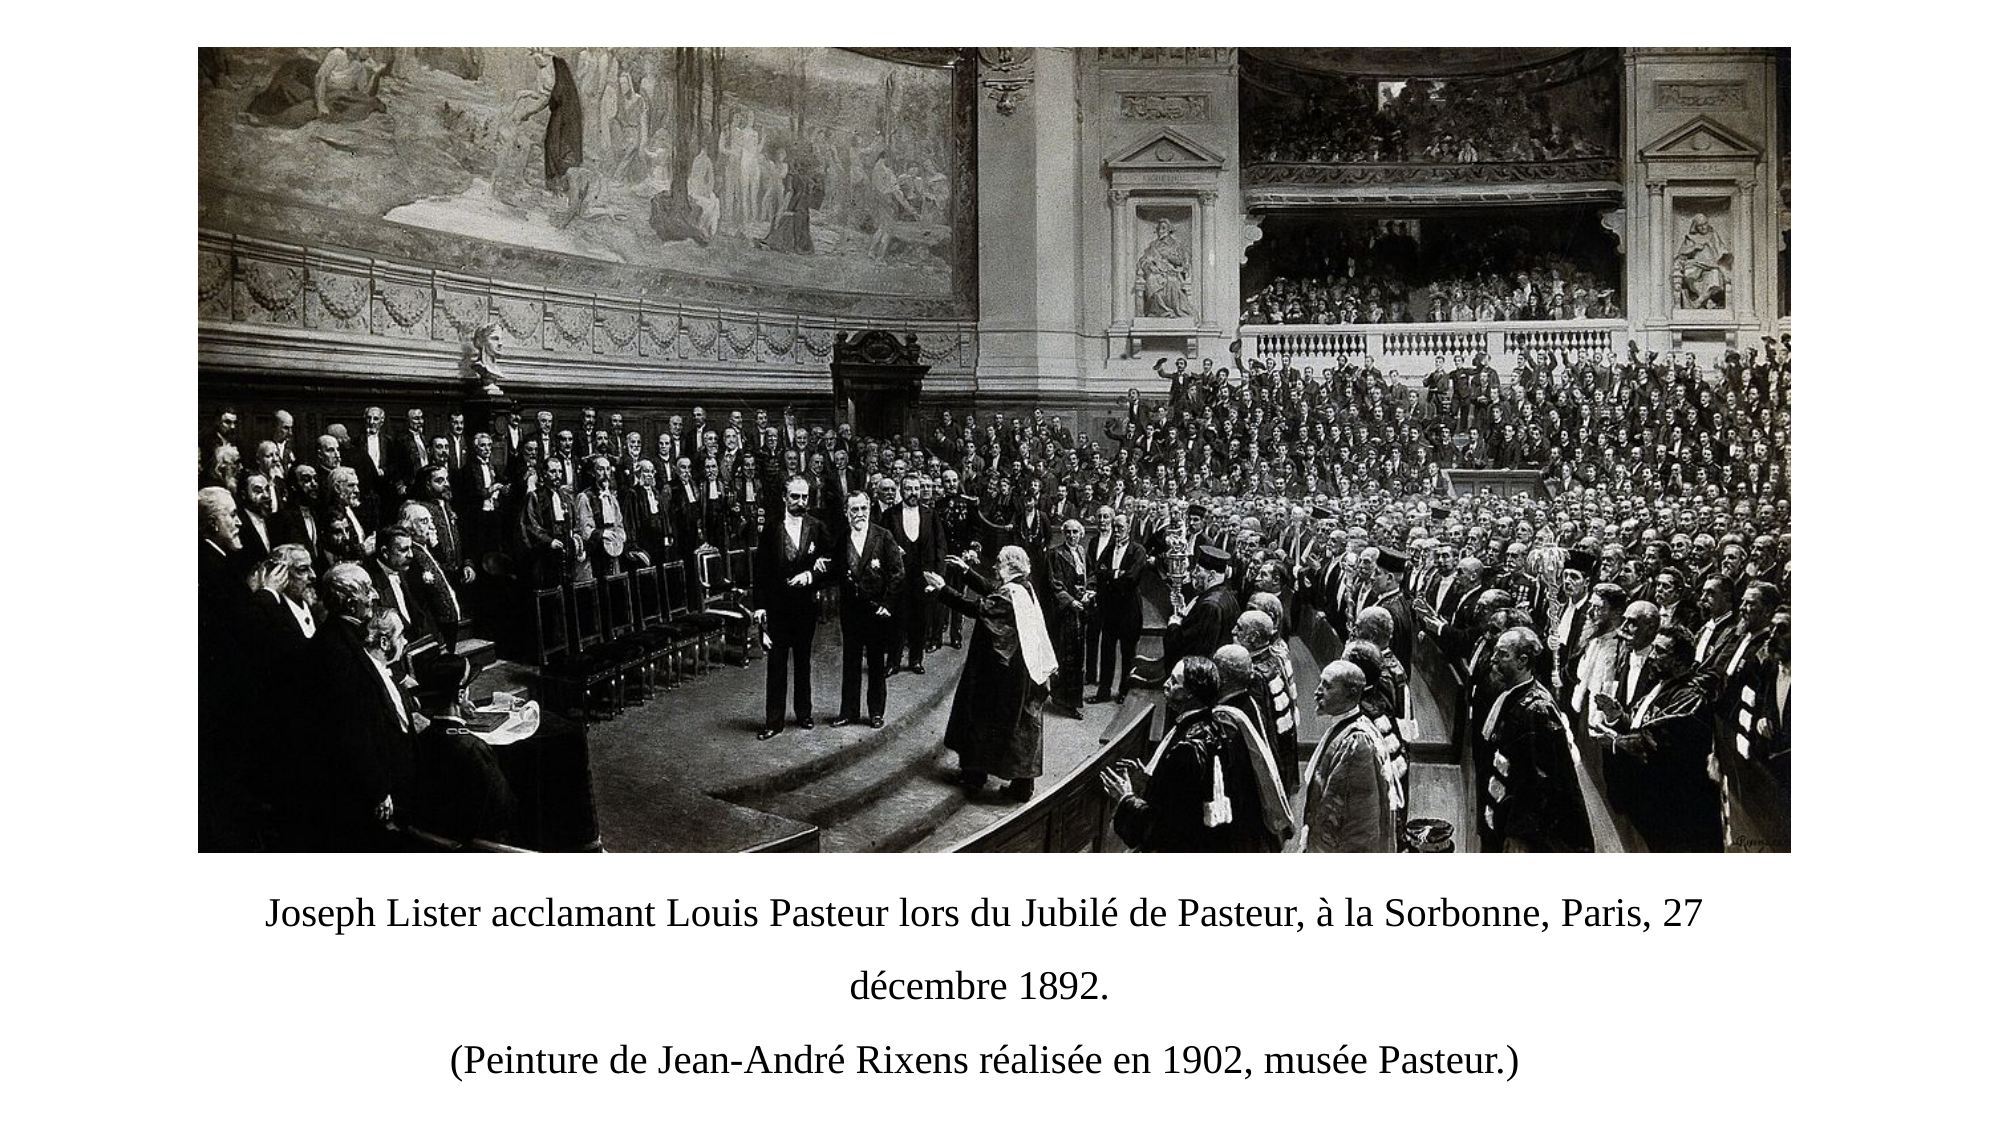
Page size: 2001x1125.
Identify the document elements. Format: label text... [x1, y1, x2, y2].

picture [198, 47, 1791, 853]
title Joseph Lister acclamant Louis Pasteur lors du Jubilé de Pasteur, à la Sorbonne, Paris, 27 décembre 1892. (Peinture de Jean-André Rixens réalisée en 1902, musée Pasteur.) [188, 852, 1782, 1090]
